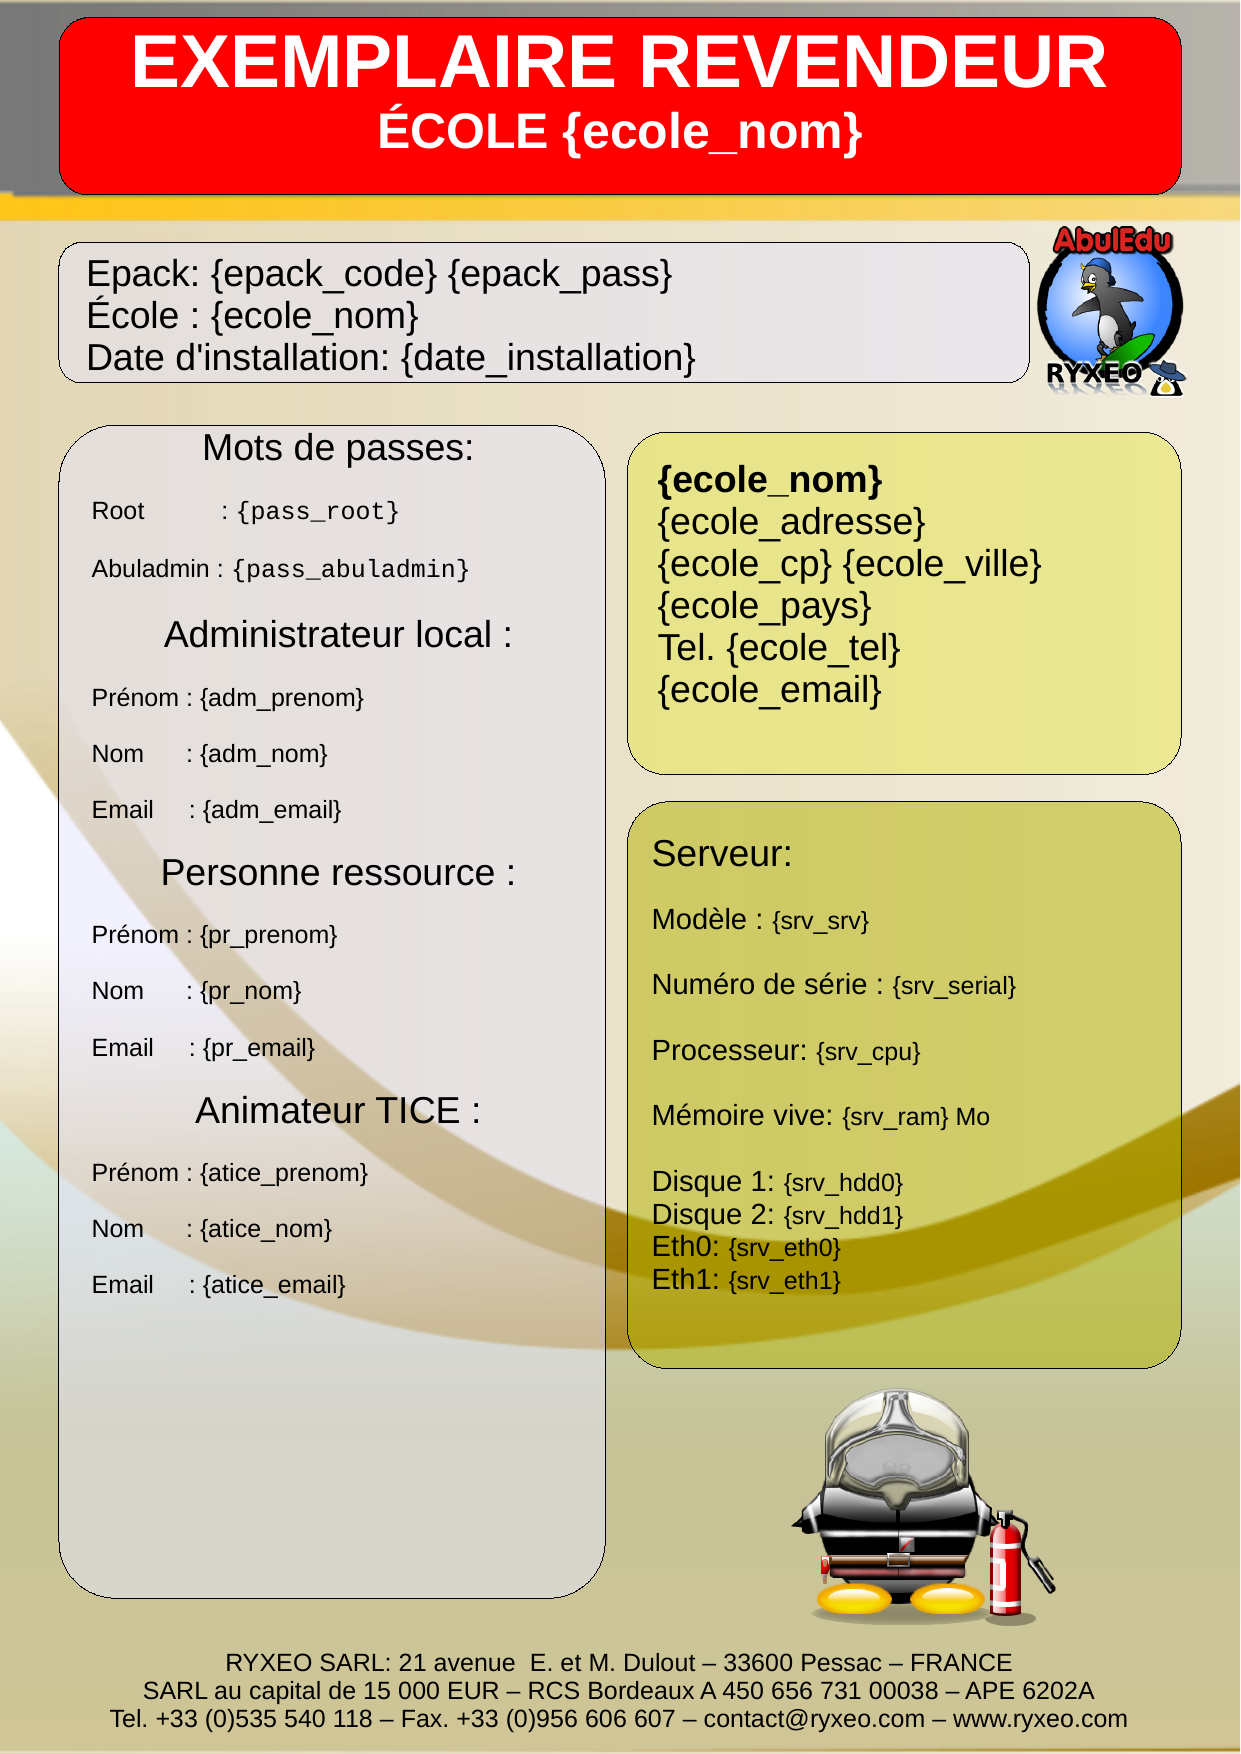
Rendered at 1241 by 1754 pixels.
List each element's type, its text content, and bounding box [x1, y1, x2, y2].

text_box [627, 801, 1182, 1369]
text_box [58, 441, 606, 1599]
text_box RYXEO SARL: 21 avenue E. et M. Dulout – 33600 Pessac – FRANCE SARL au capital de 15 000 EUR – RCS Bordeaux A 450 656 731 00038 – APE 6202A Tel. +33 (0)535 540 118 – Fax. +33 (0)956 606 607 – contact@ryxeo.com – www.ryxeo.com [59, 1641, 1182, 1741]
text_box Serveur: Modèle : {srv_srv} Numéro de série : {srv_serial} Processeur: {srv_cpu} Mémoire vive: {srv_ram} Mo Disque 1: {srv_hdd0} Disque 2: {srv_hdd1} Eth0: {srv_eth0} Eth1: {srv_eth1} [636, 825, 1156, 1304]
text_box {ecole_nom} {ecole_adresse} {ecole_cp} {ecole_ville} {ecole_pays} Tel. {ecole_tel} {ecole_email} [642, 451, 1162, 718]
text_box Epack: {epack_code} {epack_pass} École : {ecole_nom} Date d'installation: {date_installation} [71, 245, 1017, 387]
picture [0, 0, 1241, 1754]
text_box [58, 242, 1030, 381]
text_box Mots de passes: Root : {pass_root} Abuladmin : {pass_abuladmin} Administrateur local : Prénom : {adm_prenom} Nom : {adm_nom} Email : {adm_email} Personne ressource : Prénom : {pr_prenom} Nom : {pr_nom} Email : {pr_email} Animateur TICE : Prénom : {atice_prenom} Nom : {atice_nom} Email : {atice_email} [76, 419, 601, 1307]
text_box EXEMPLAIRE REVENDEUR ÉCOLE {ecole_nom} [59, 11, 1182, 195]
text_box [627, 432, 1182, 775]
